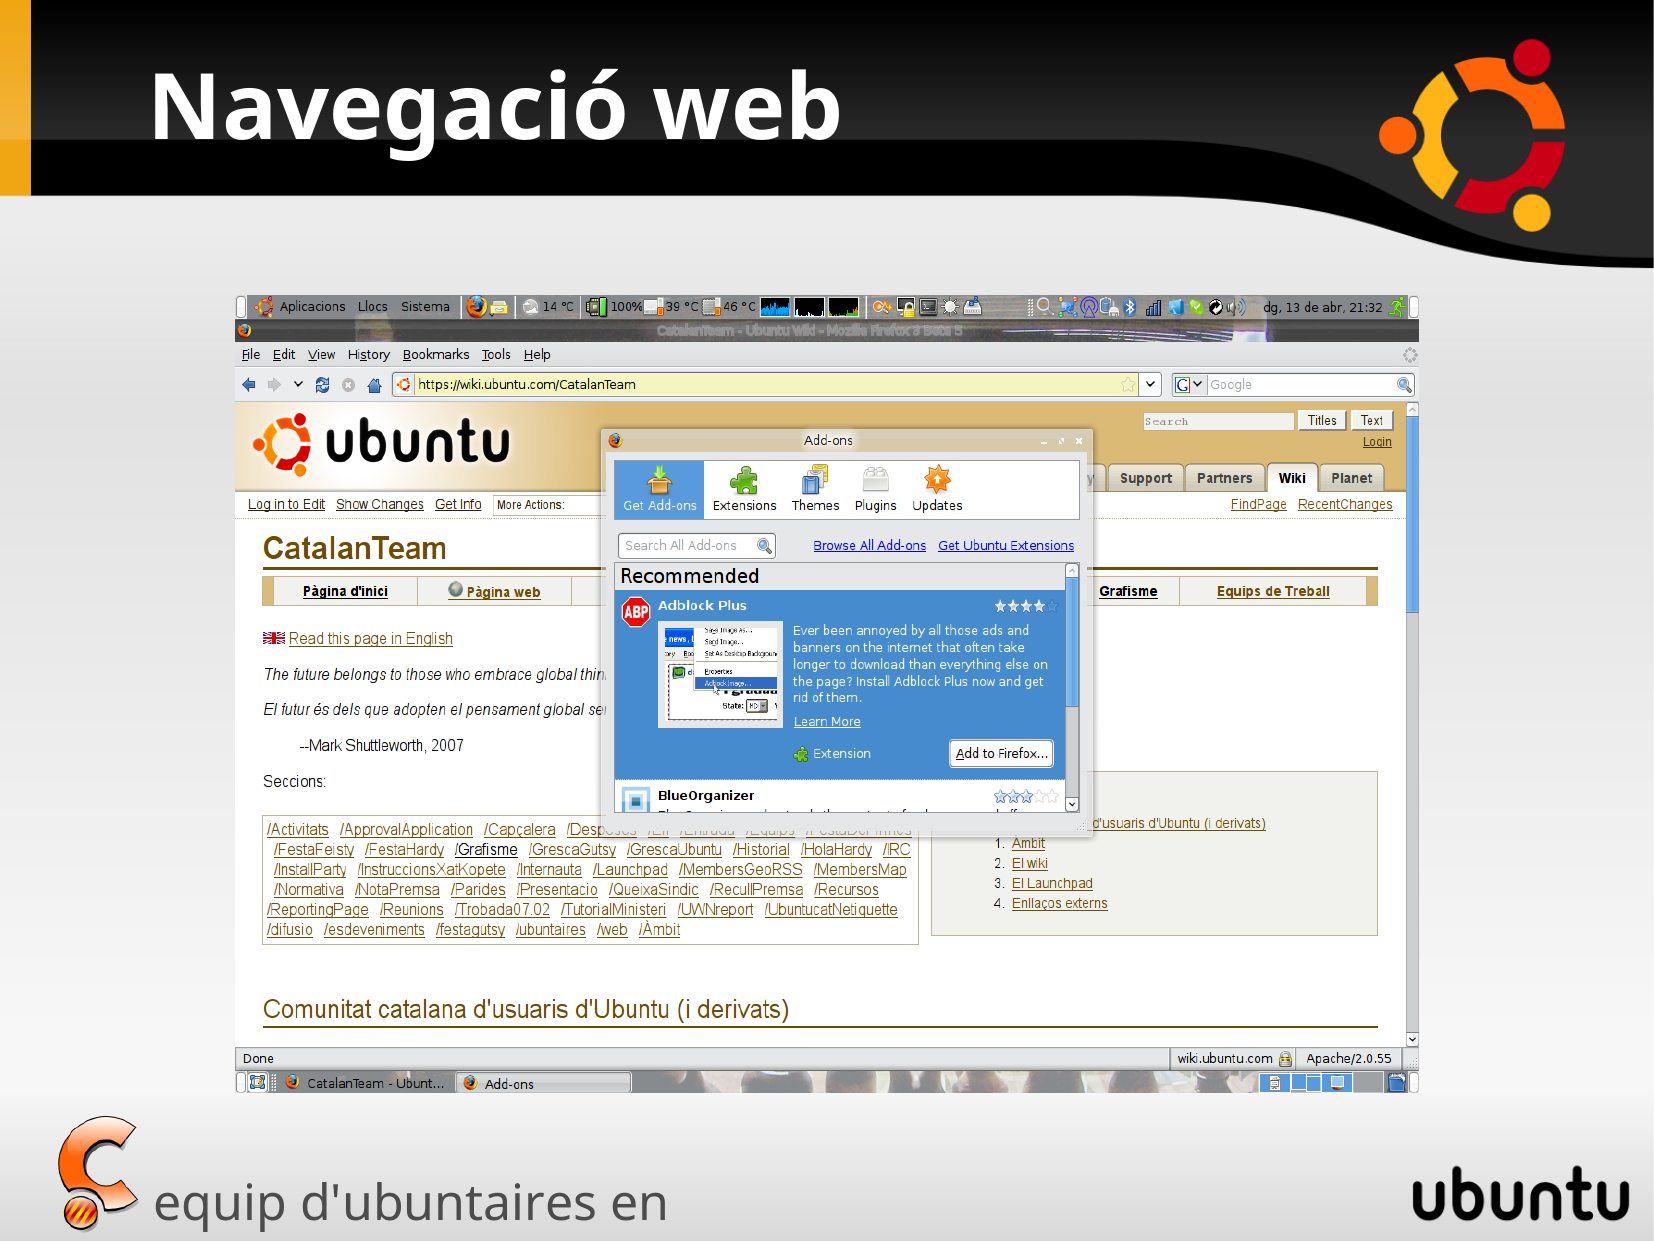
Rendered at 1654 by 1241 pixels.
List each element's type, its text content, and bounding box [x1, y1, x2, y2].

picture [0, 0, 1654, 1241]
title Navegació web [0, 0, 1359, 208]
